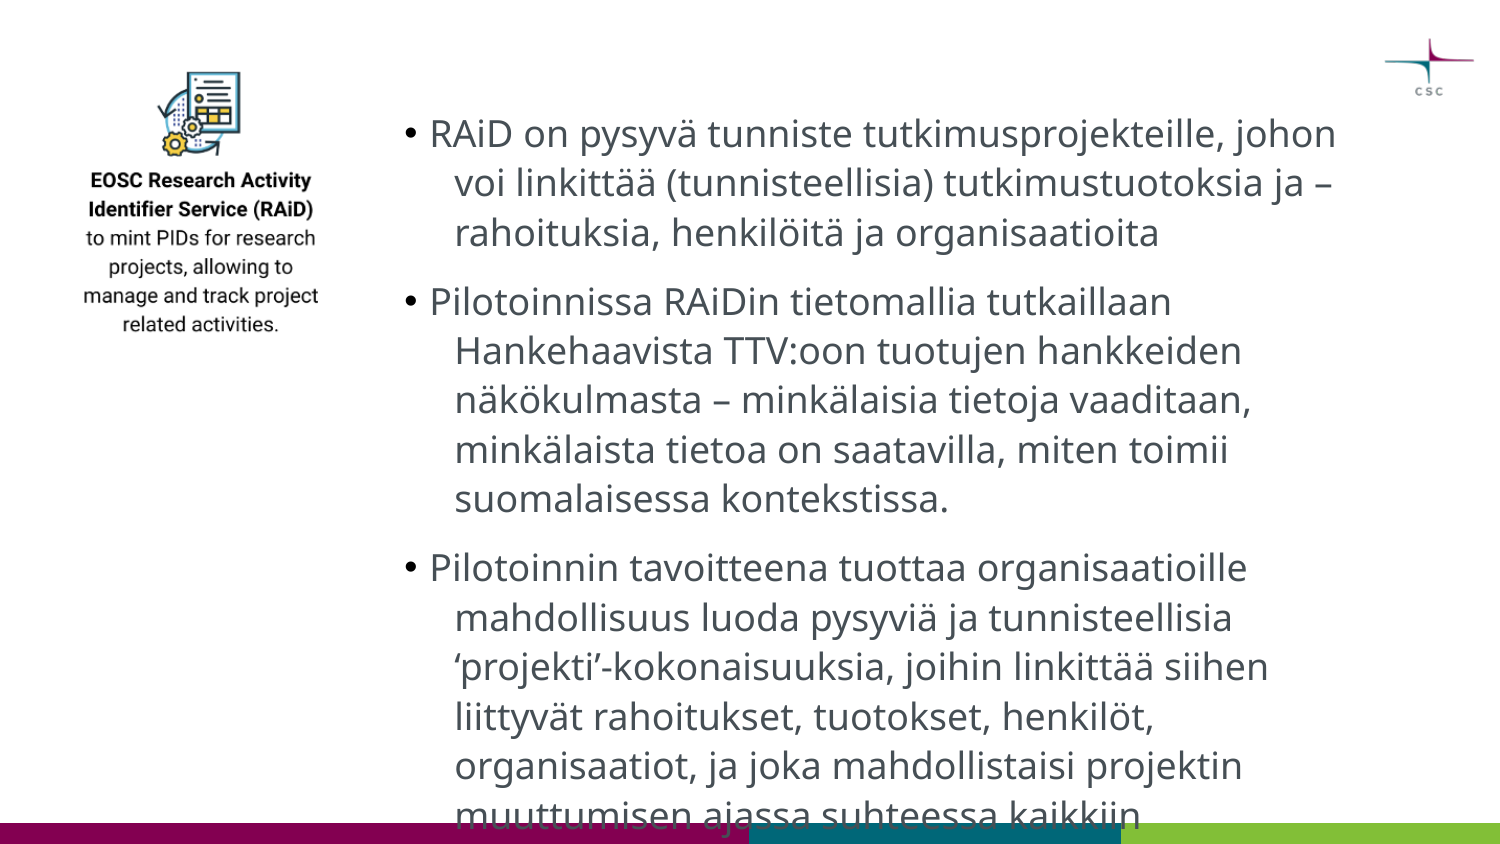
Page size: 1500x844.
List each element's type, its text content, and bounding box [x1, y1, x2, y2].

text_box RAiD on pysyvä tunniste tutkimusprojekteille, johon voi linkittää (tunnisteellisia) tutkimustuotoksia ja –rahoituksia, henkilöitä ja organisaatioita Pilotoinnissa RAiDin tietomallia tutkaillaan Hankehaavista TTV:oon tuotujen hankkeiden näkökulmasta – minkälaisia tietoja vaaditaan, minkälaista tietoa on saatavilla, miten toimii suomalaisessa kontekstissa. Pilotoinnin tavoitteena tuottaa organisaatioille mahdollisuus luoda pysyviä ja tunnisteellisia ‘projekti’-kokonaisuuksia, joihin linkittää siihen liittyvät rahoitukset, tuotokset, henkilöt, organisaatiot, ja joka mahdollistaisi projektin muuttumisen ajassa suhteessa kaikkiin yllämainittuihin tietoihin [393, 99, 1406, 779]
picture [73, 67, 341, 349]
